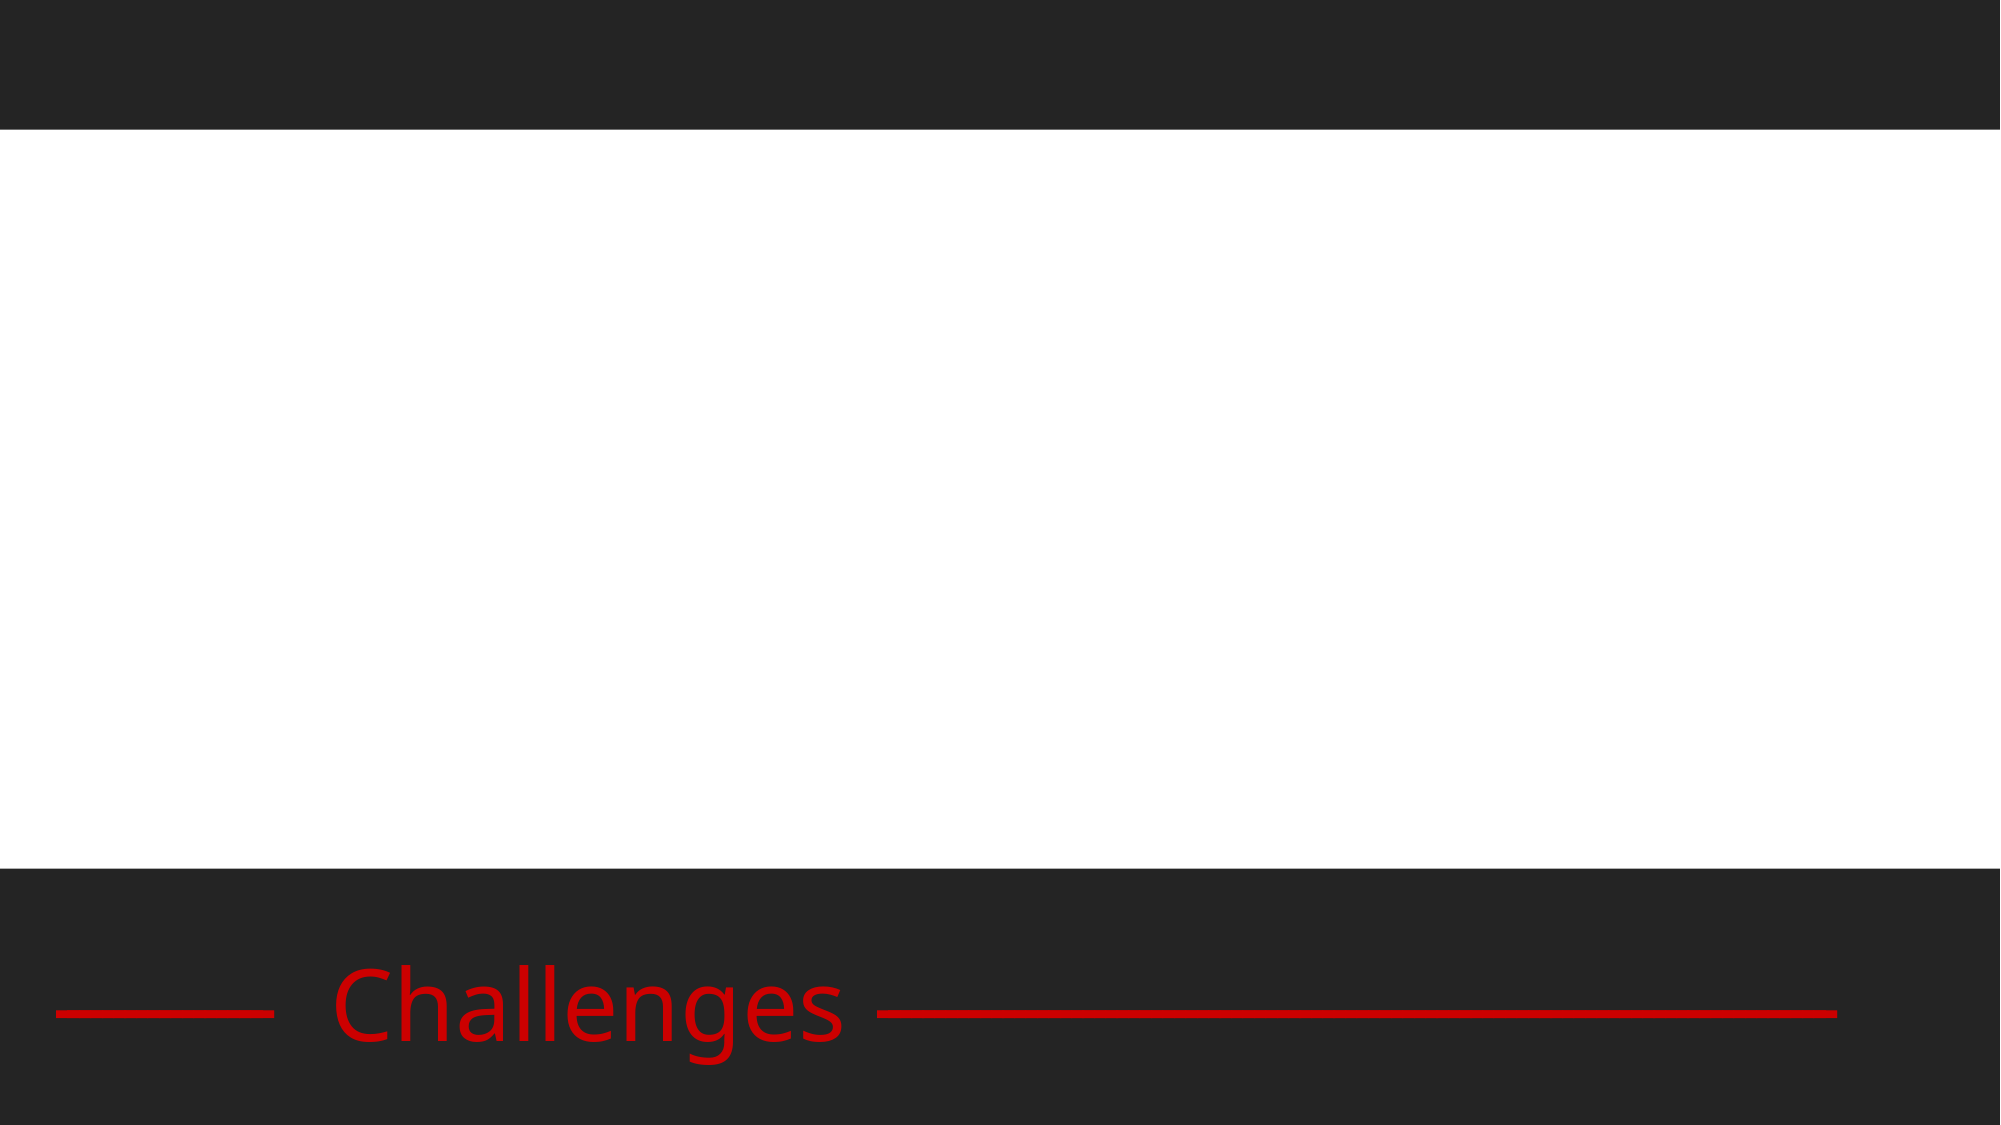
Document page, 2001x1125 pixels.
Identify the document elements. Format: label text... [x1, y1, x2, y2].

text_box [0, 869, 2000, 1125]
text_box ------------------ Challenges ----------------------------------------------------------------------------------- [37, 934, 1963, 1071]
text_box [0, 0, 2000, 130]
